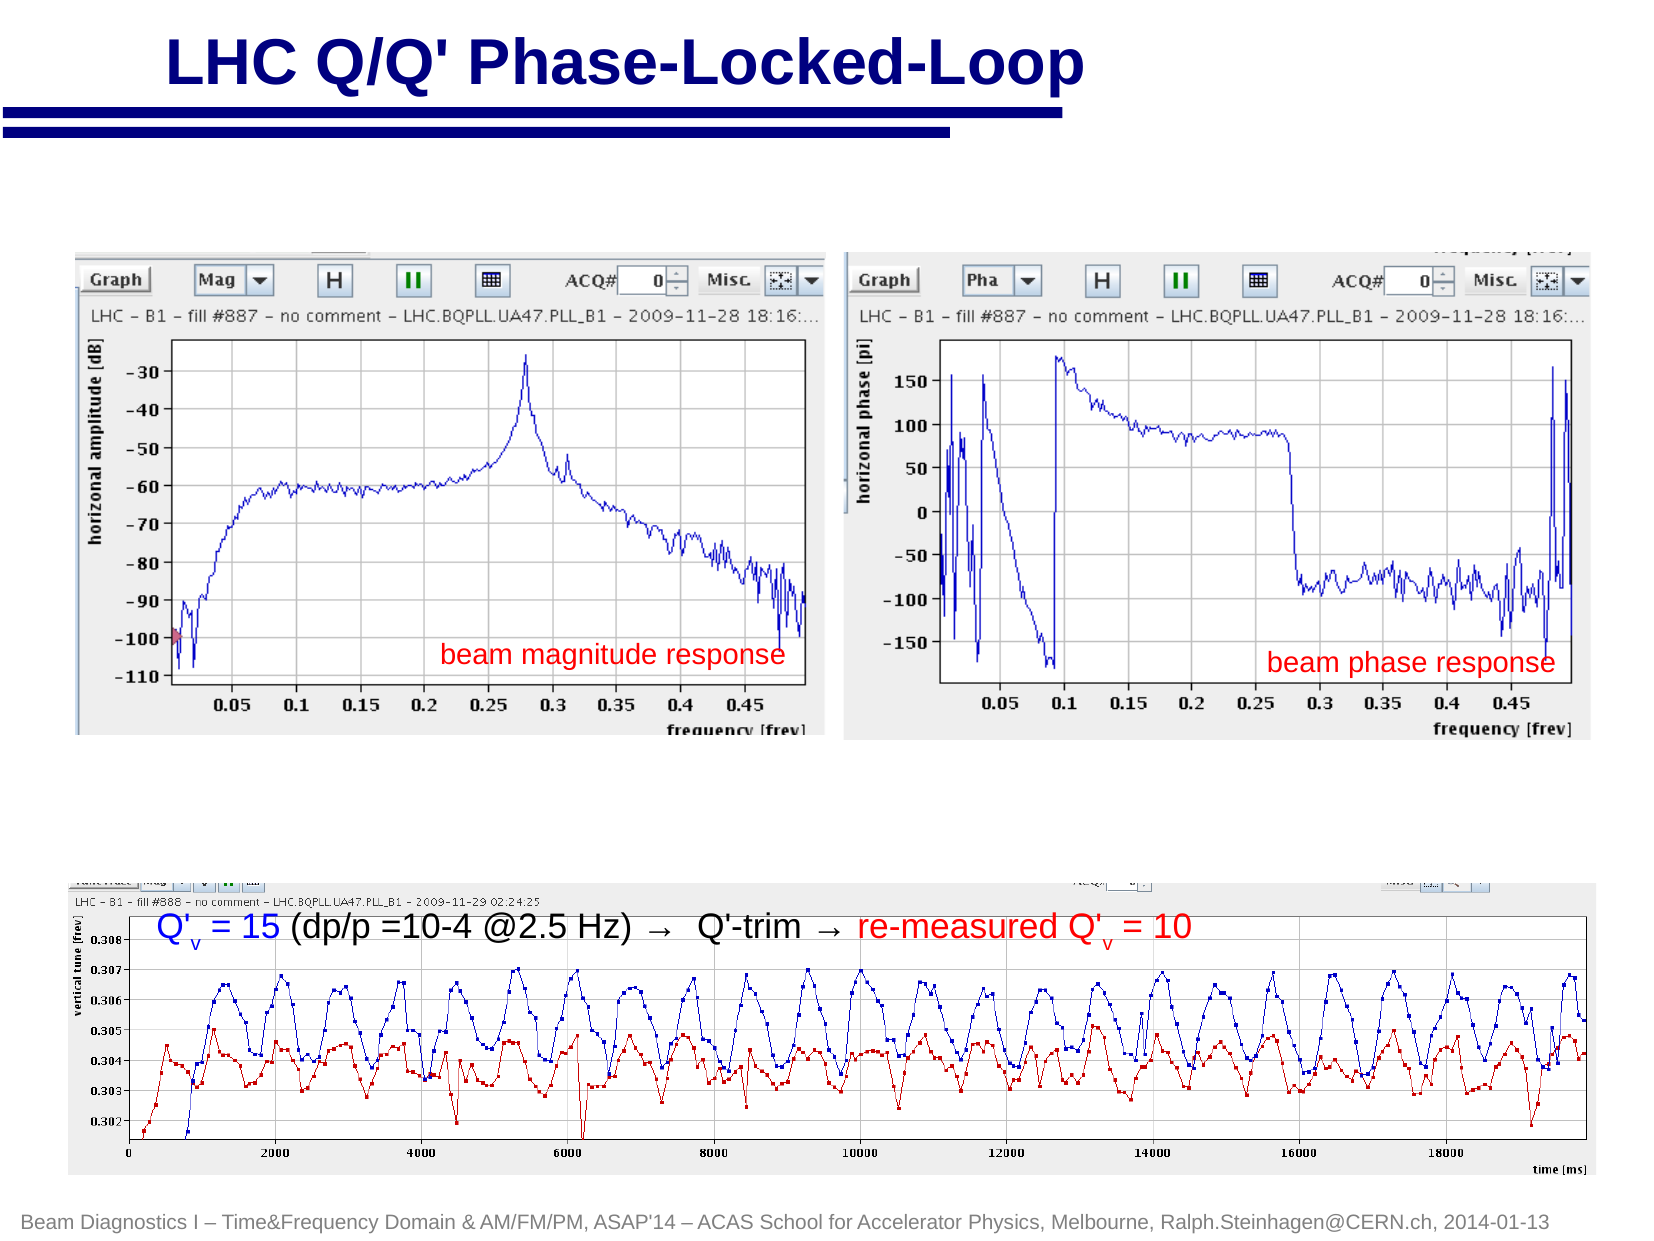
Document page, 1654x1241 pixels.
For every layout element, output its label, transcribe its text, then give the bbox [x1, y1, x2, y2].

text_box beam magnitude response [425, 630, 811, 683]
picture [843, 252, 1592, 740]
text_box Q'v = 15 (dp/p =10-4 @2.5 Hz) → Q'-trim → re-measured Q'v = 10 [141, 898, 1605, 986]
picture [75, 252, 826, 735]
title LHC Q/Q' Phase-Locked-Loop [165, 0, 1323, 124]
text_box beam phase response [1252, 638, 1581, 691]
picture [68, 883, 1597, 1175]
